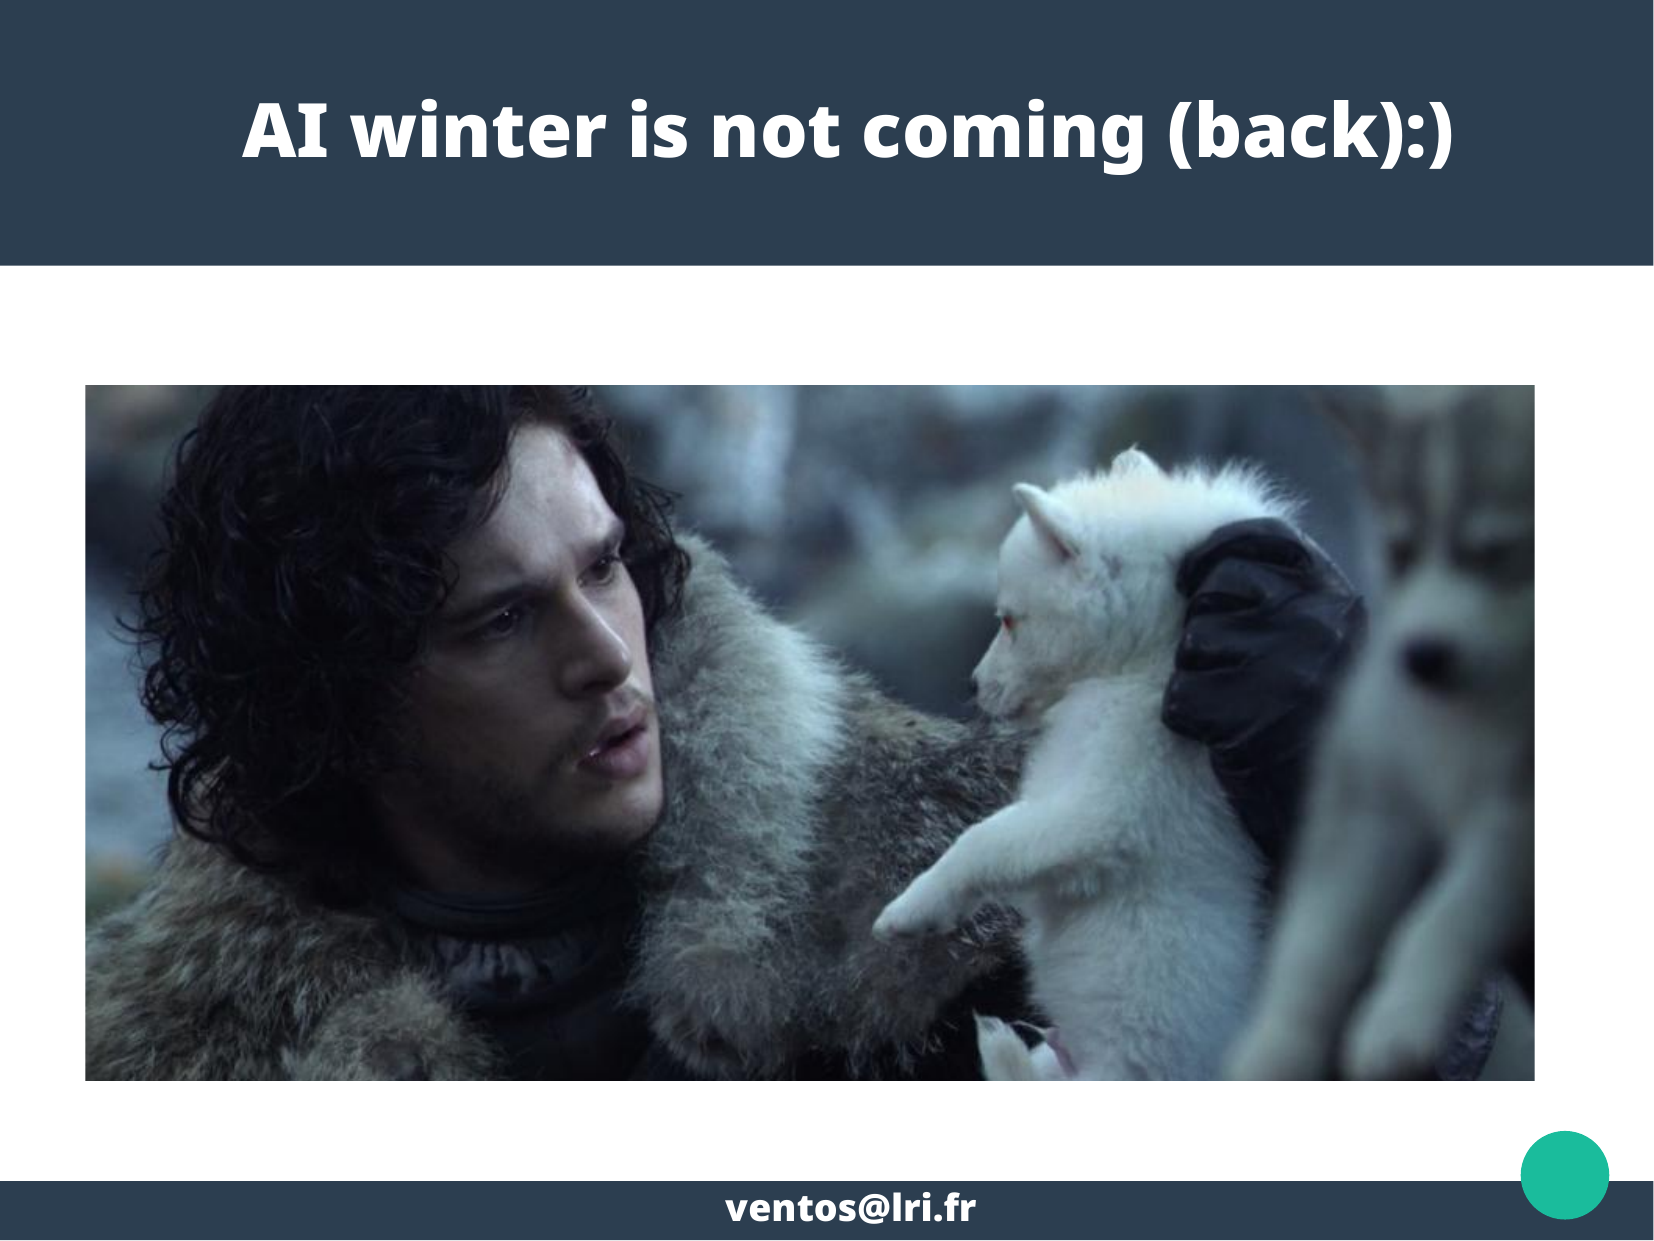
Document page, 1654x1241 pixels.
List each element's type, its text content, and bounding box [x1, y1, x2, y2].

title AI winter is not coming (back):) [59, 49, 1595, 207]
list [85, 385, 1535, 1081]
